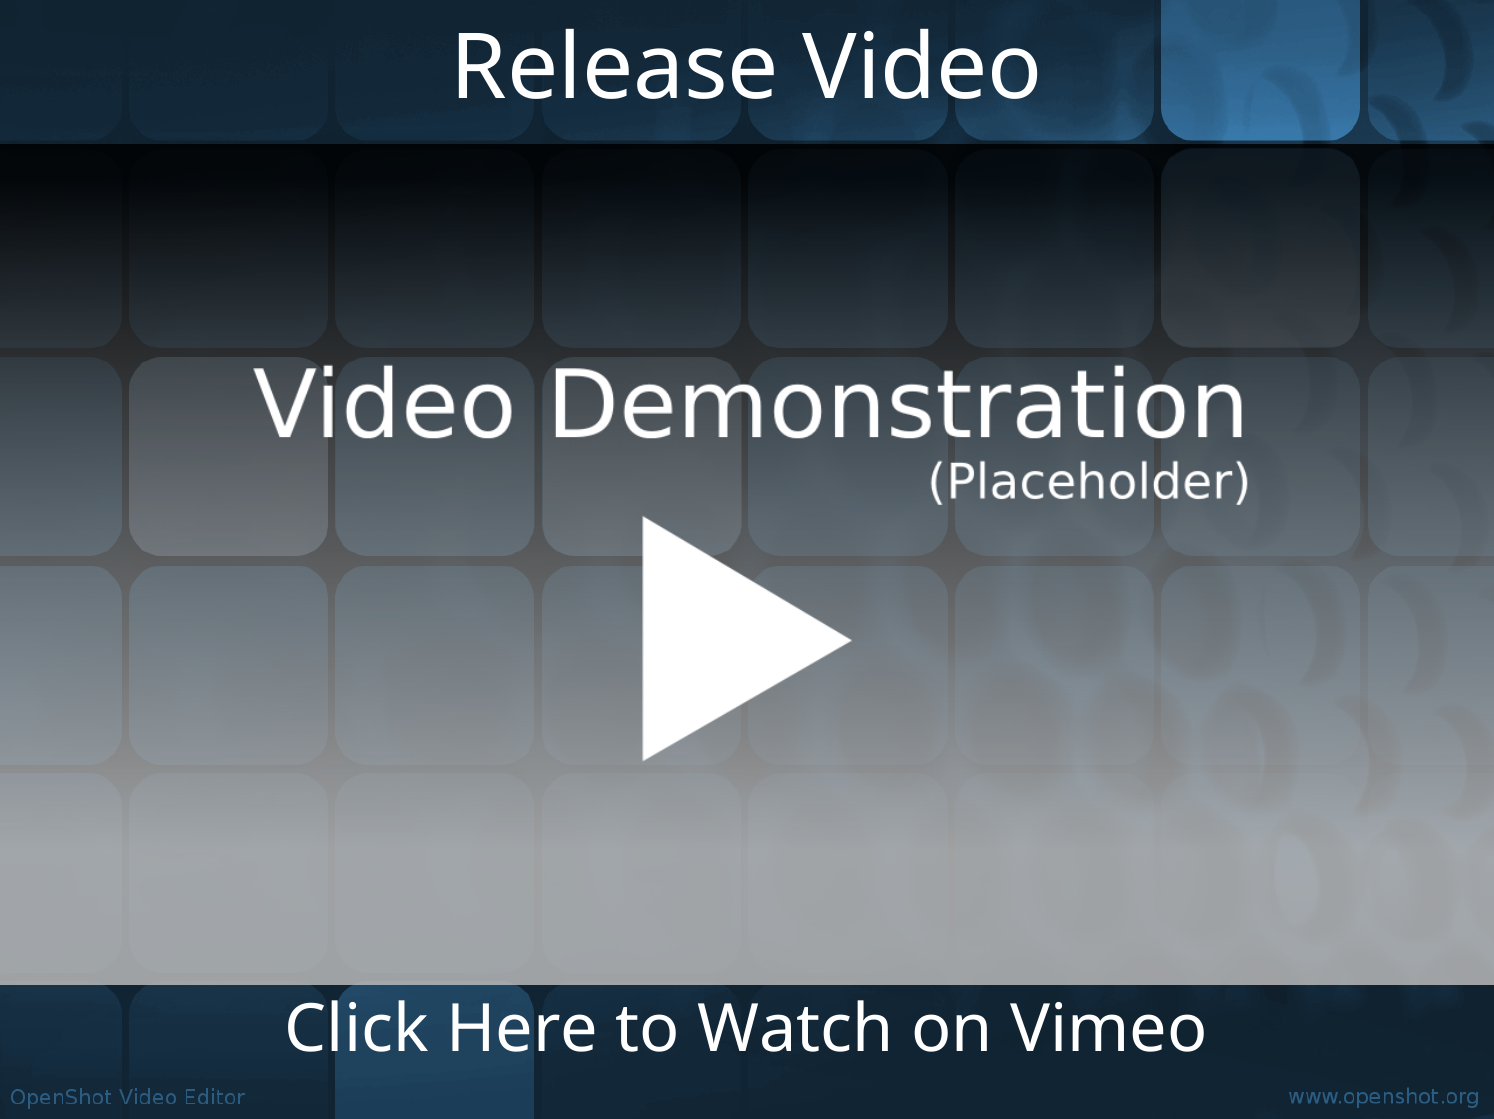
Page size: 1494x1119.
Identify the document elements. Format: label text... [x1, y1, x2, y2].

title Release Video [74, 0, 1420, 125]
picture [0, 0, 1494, 1119]
title Click Here to Watch on Vimeo [74, 977, 1420, 1073]
